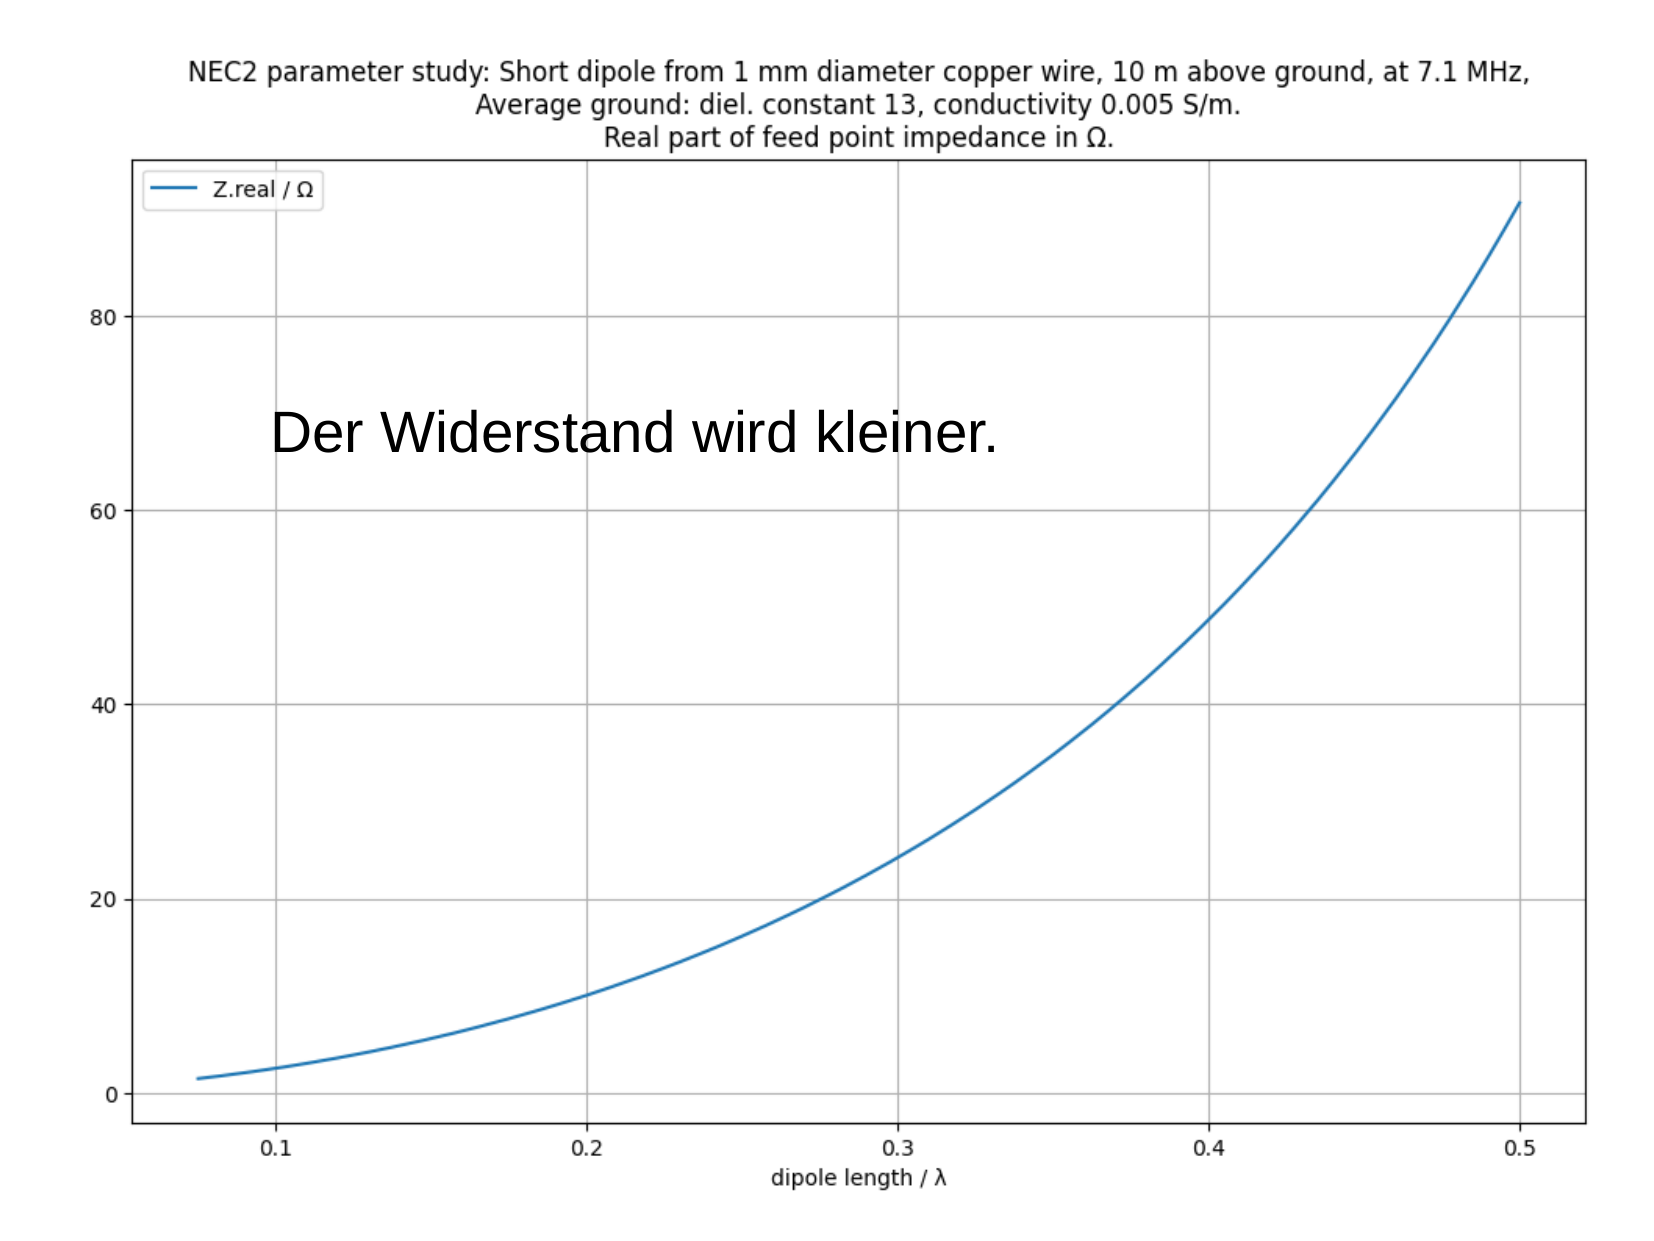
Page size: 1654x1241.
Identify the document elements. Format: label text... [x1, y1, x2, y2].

text_box Der Widerstand wird kleiner. [255, 392, 1016, 473]
picture [74, 44, 1601, 1206]
